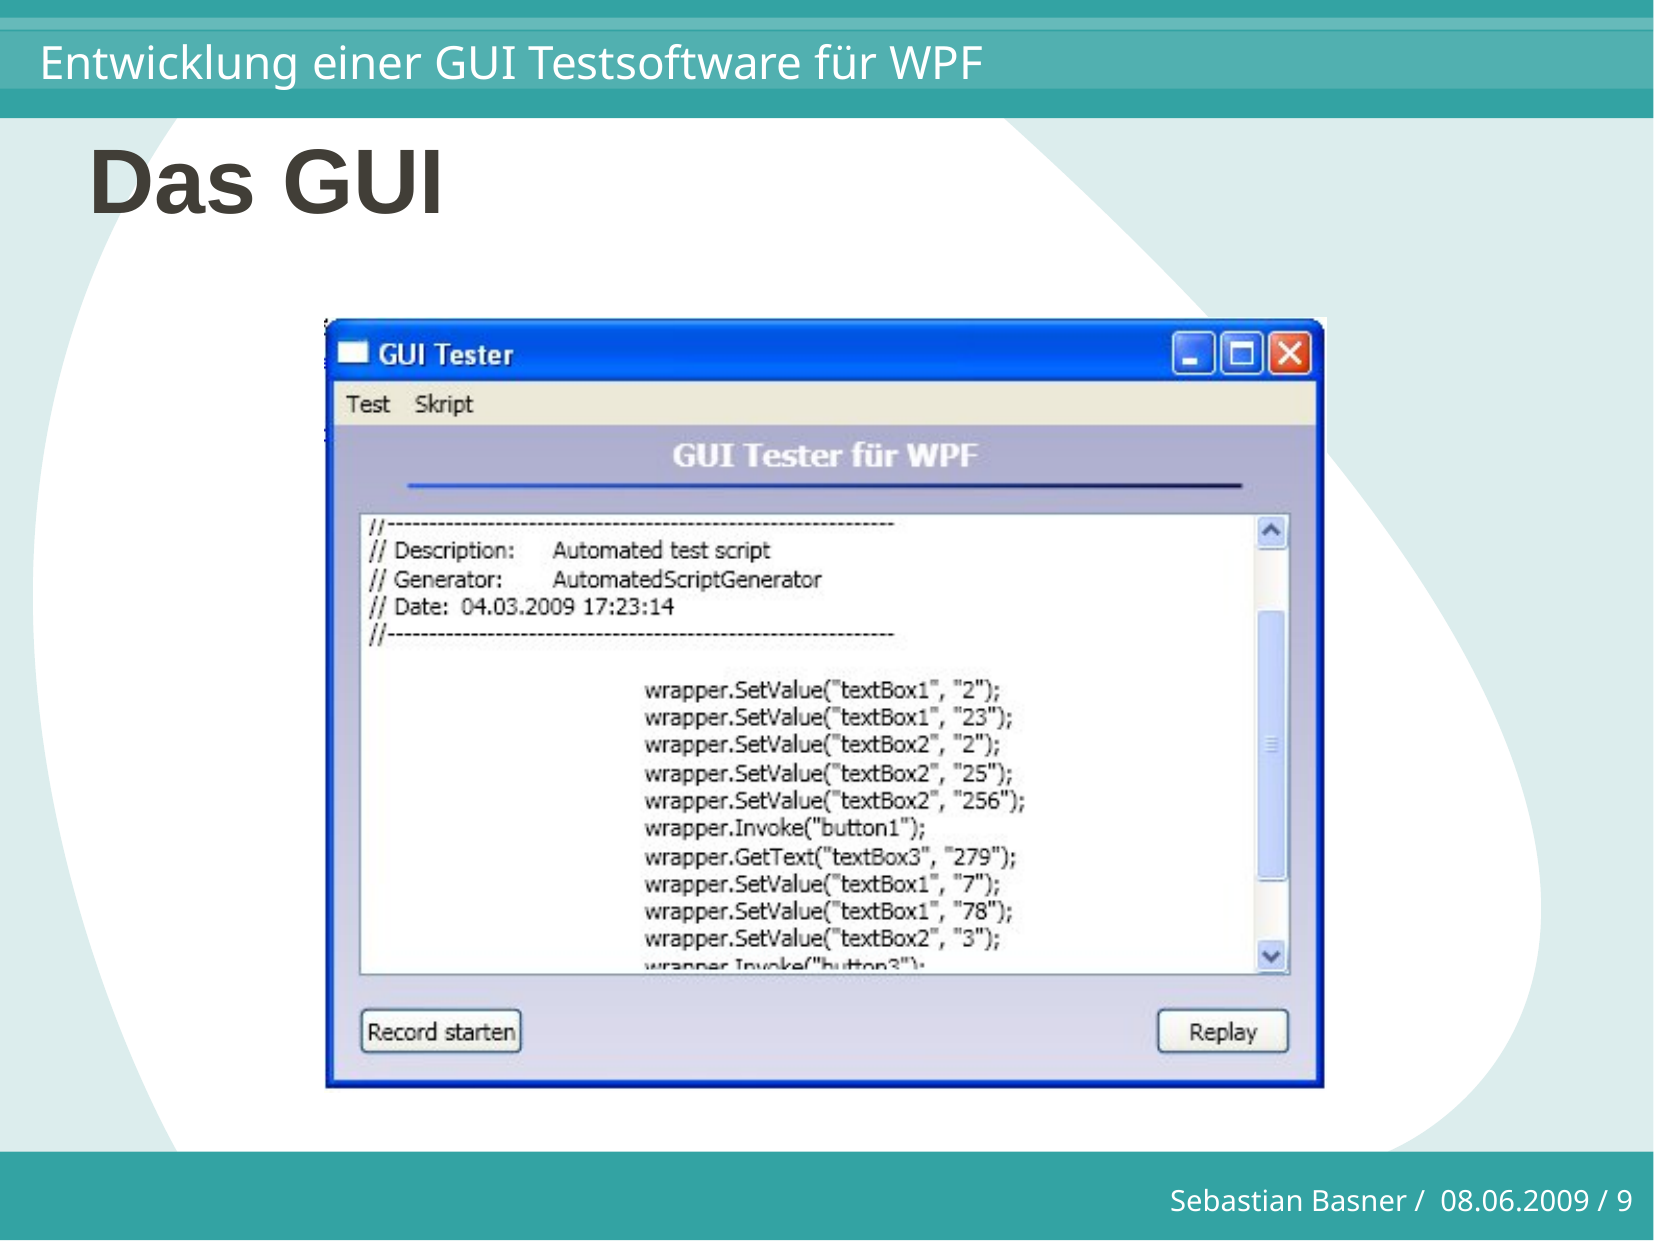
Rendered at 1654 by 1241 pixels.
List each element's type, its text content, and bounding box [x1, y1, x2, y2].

picture [324, 317, 1327, 1093]
title Das GUI [88, 130, 1577, 234]
